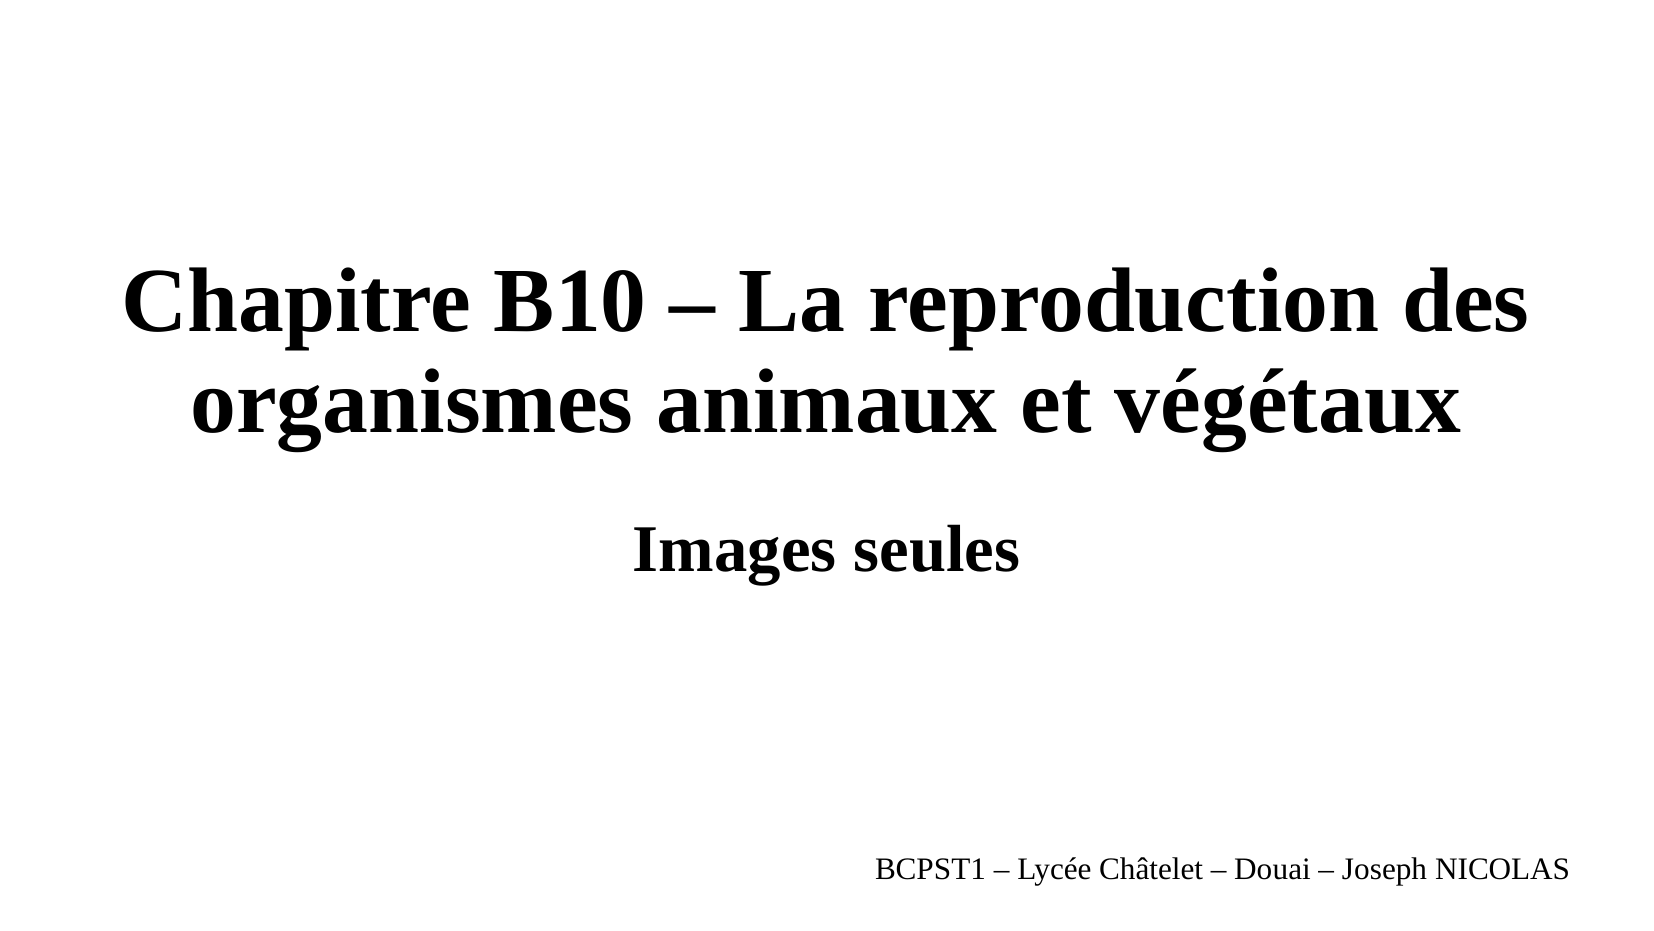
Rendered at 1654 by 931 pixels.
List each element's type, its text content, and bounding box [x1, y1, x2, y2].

text_box Images seules [82, 460, 1571, 638]
text_box BCPST1 – Lycée Châtelet – Douai – Joseph NICOLAS [637, 832, 1571, 905]
title Chapitre B10 – La reproduction des organismes animaux et végétaux [82, 249, 1571, 453]
